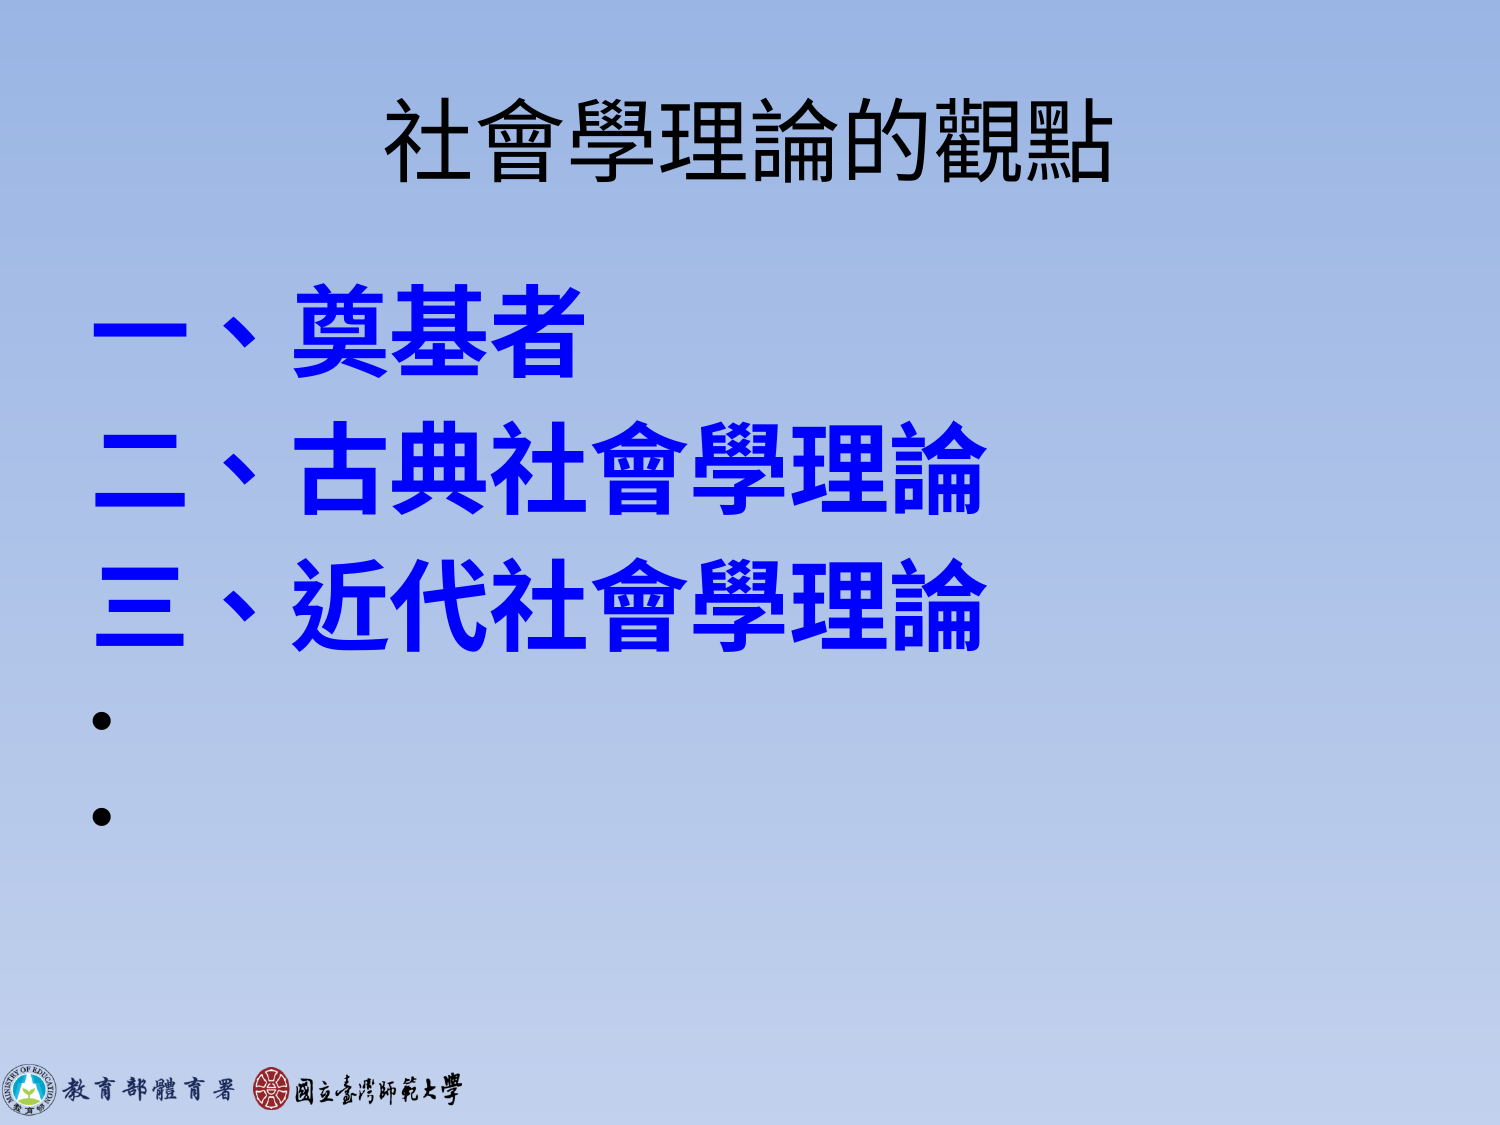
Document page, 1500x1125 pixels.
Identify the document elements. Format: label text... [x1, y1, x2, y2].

title 社會學理論的觀點 [75, 45, 1426, 233]
list 一、奠基者 二、古典社會學理論 三、近代社會學理論 [75, 262, 1426, 1005]
